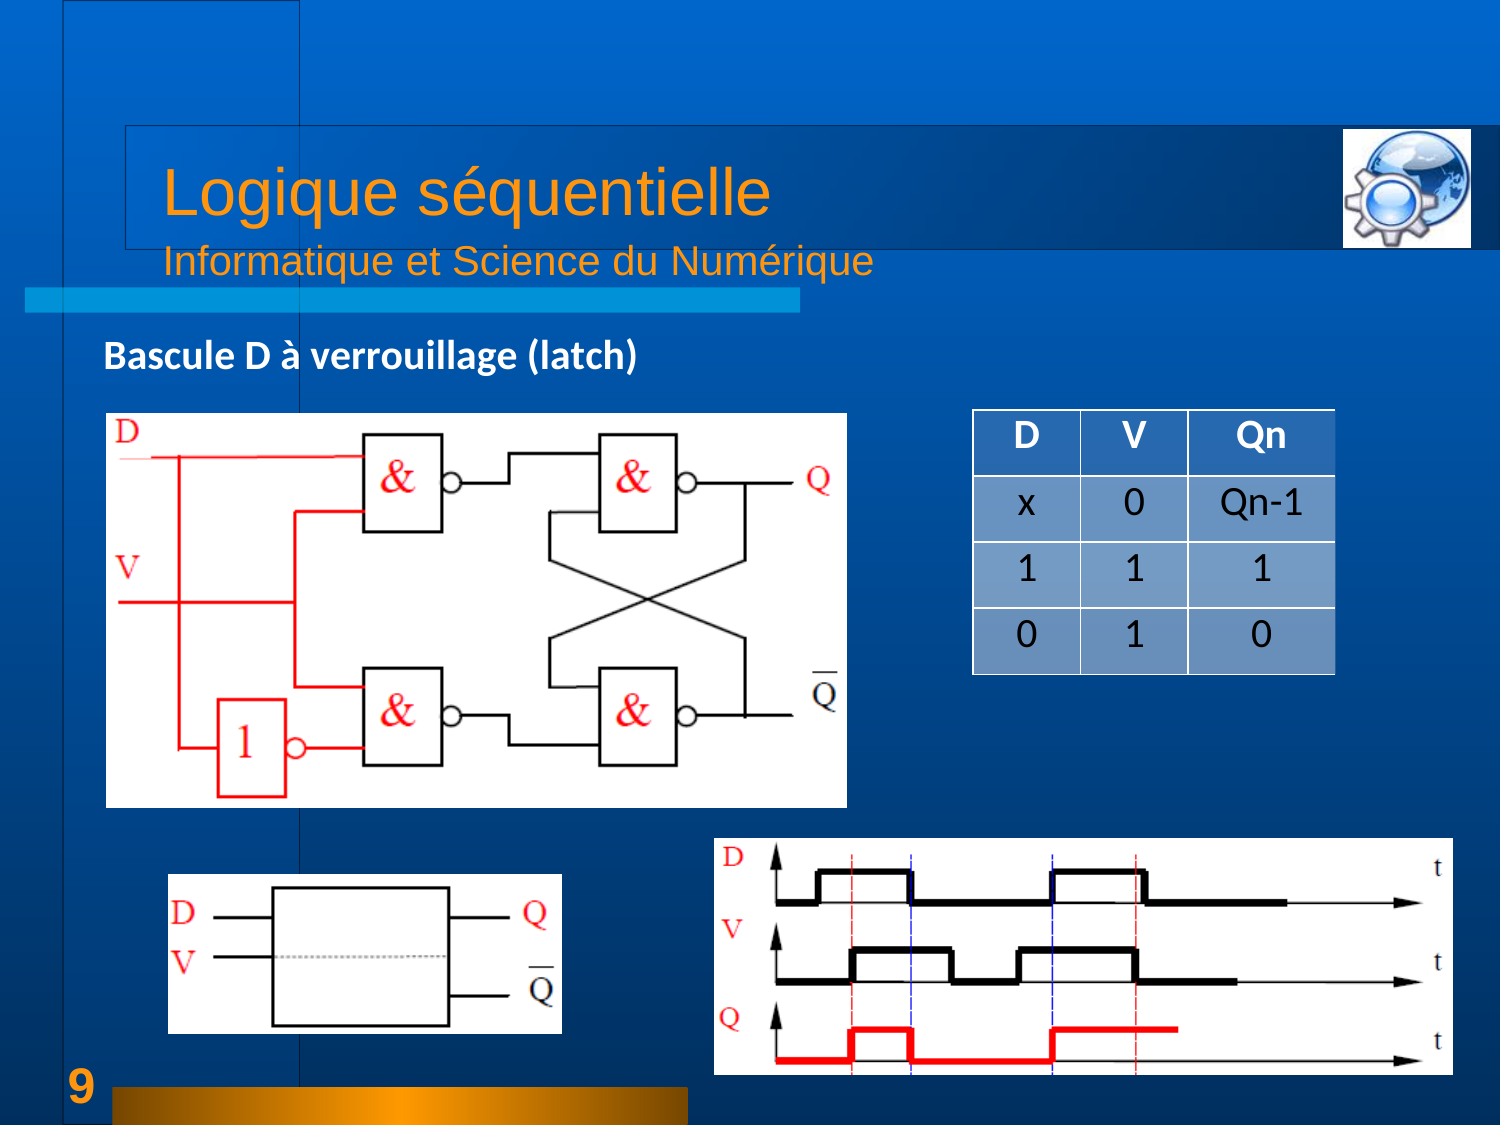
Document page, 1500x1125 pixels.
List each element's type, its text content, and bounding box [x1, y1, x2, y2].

table_cell Qn-1 [1189, 477, 1335, 541]
table_cell 1 [1189, 543, 1335, 607]
picture [1343, 129, 1471, 248]
table_header V [1081, 411, 1187, 475]
picture [168, 874, 562, 1034]
table_cell 0 [1189, 609, 1335, 674]
table_cell 1 [974, 543, 1080, 607]
table_header Qn [1189, 411, 1335, 475]
text_box Bascule D à verrouillage (latch) [88, 331, 827, 857]
table_header D [974, 411, 1080, 475]
table_cell 1 [1081, 543, 1187, 607]
table_cell x [974, 477, 1080, 541]
table_cell 0 [1081, 477, 1187, 541]
picture [106, 413, 847, 808]
table_cell 0 [974, 609, 1080, 674]
picture [714, 838, 1453, 1075]
table_cell 1 [1081, 609, 1187, 674]
